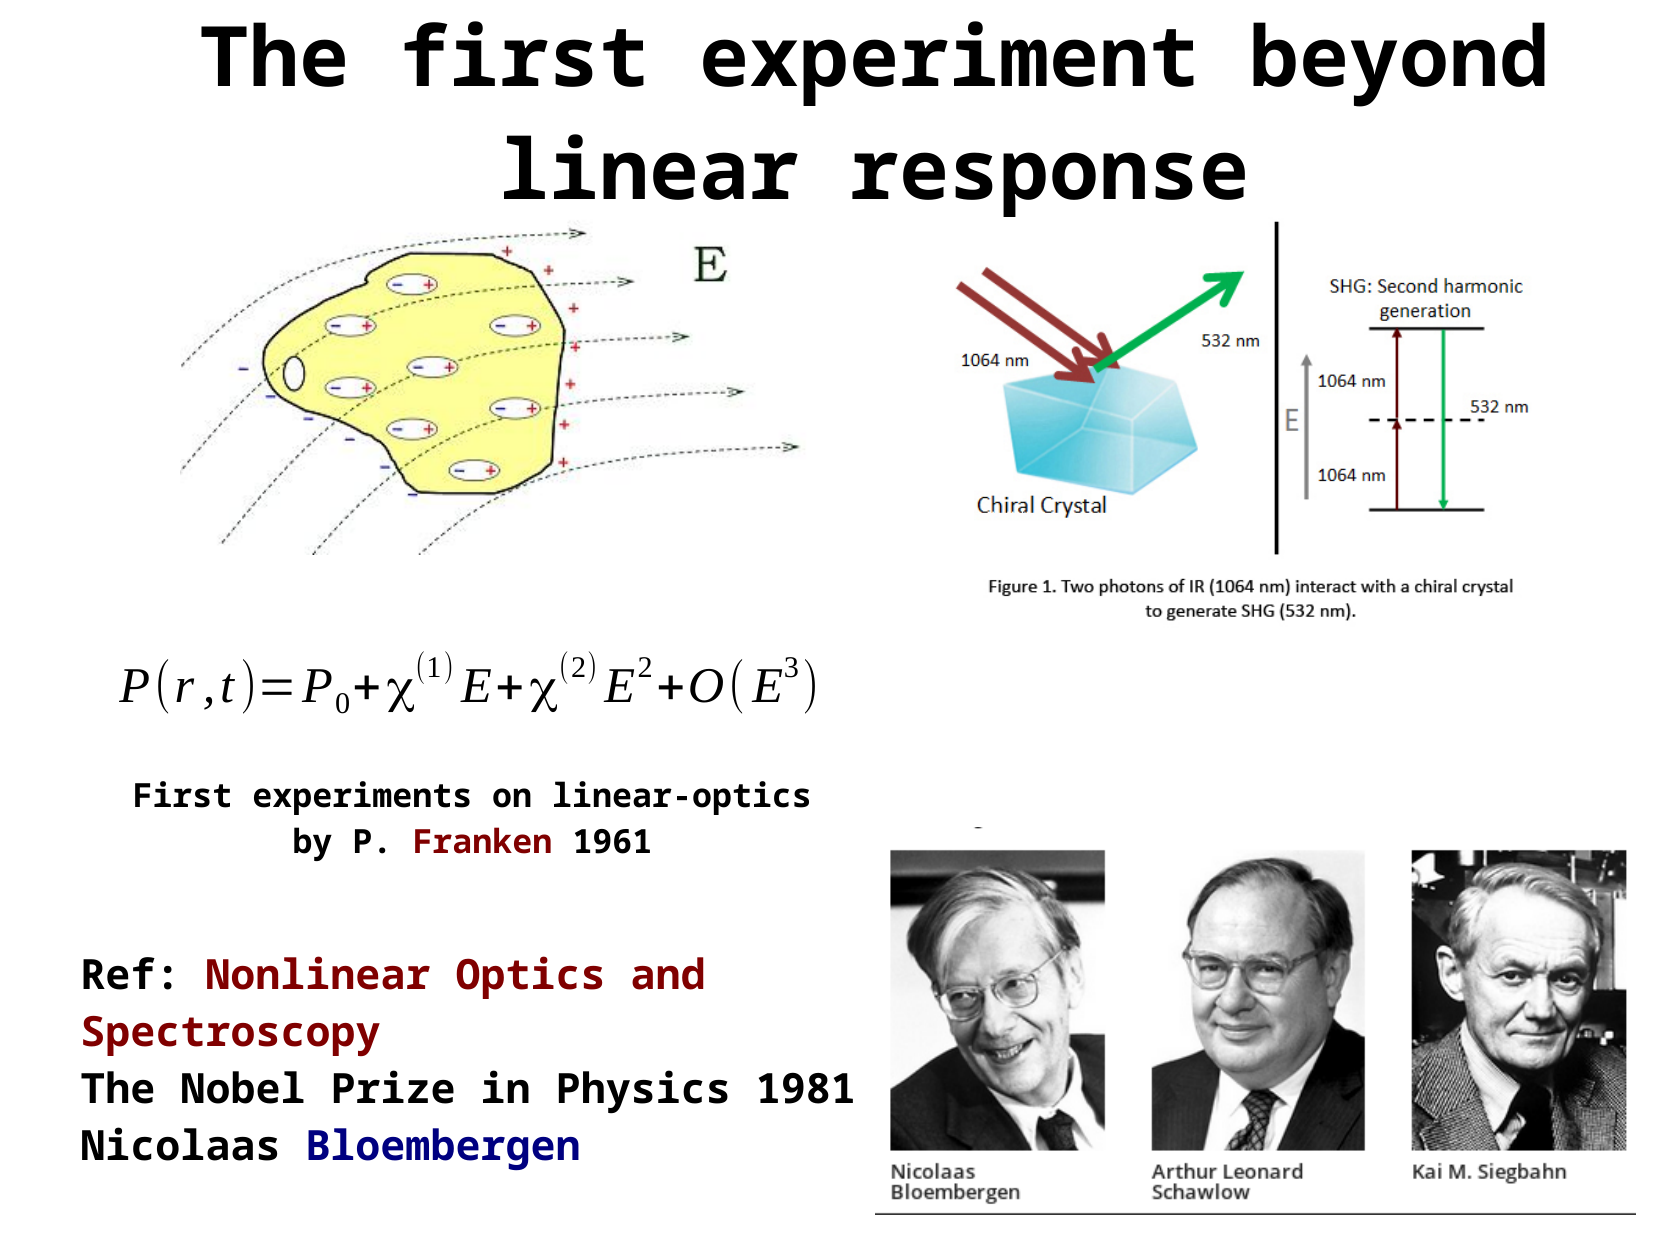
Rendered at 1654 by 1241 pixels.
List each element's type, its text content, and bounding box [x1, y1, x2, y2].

title The first experiment beyond linear response [90, 27, 1624, 194]
chart [110, 649, 826, 721]
text_box Ref: Nonlinear Optics and Spectroscopy The Nobel Prize in Physics 1981 Nicolaas Bloembergen [45, 961, 873, 1156]
text_box First experiments on linear-optics by P. Franken 1961 [105, 765, 841, 865]
picture [875, 827, 1636, 1216]
picture [180, 208, 807, 556]
picture [945, 217, 1546, 646]
